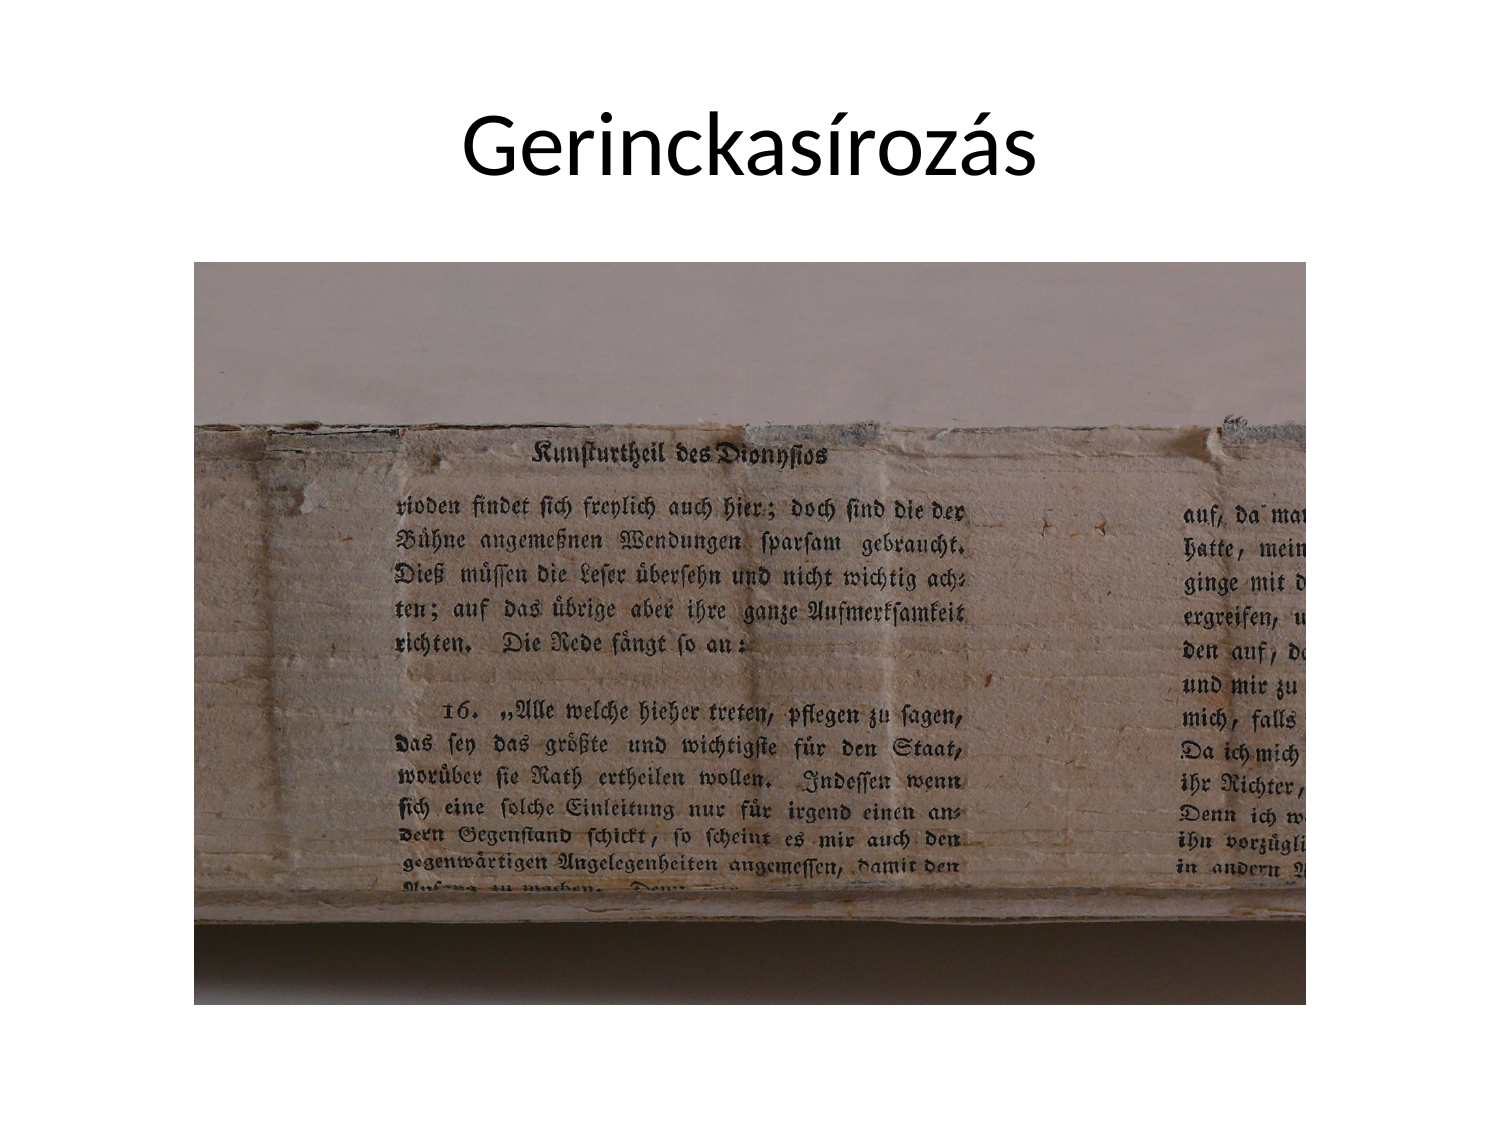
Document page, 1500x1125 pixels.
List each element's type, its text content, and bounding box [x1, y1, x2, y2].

picture [194, 262, 1306, 1005]
title Gerinckasírozás [75, 45, 1426, 233]
